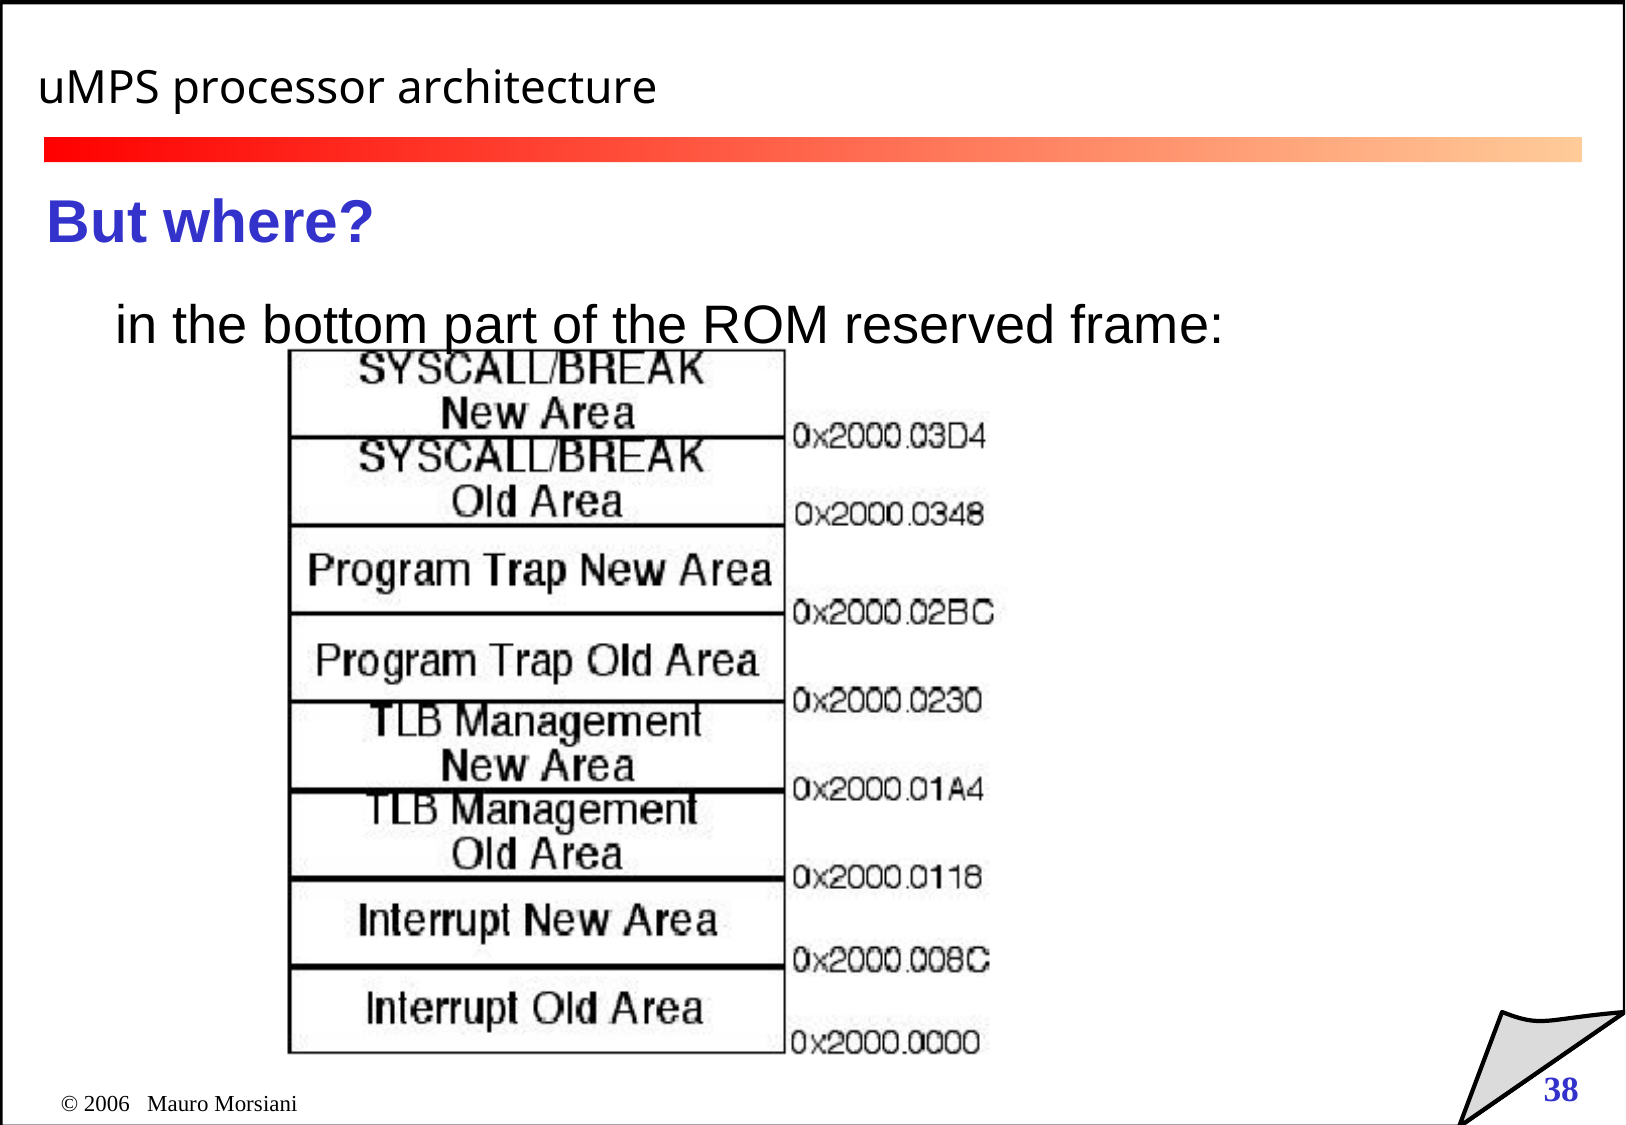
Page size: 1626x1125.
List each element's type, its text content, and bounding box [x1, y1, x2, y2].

picture [276, 713, 1010, 1078]
list But where? in the bottom part of the ROM reserved frame: [46, 187, 1549, 713]
title uMPS processor architecture [37, 44, 1587, 130]
